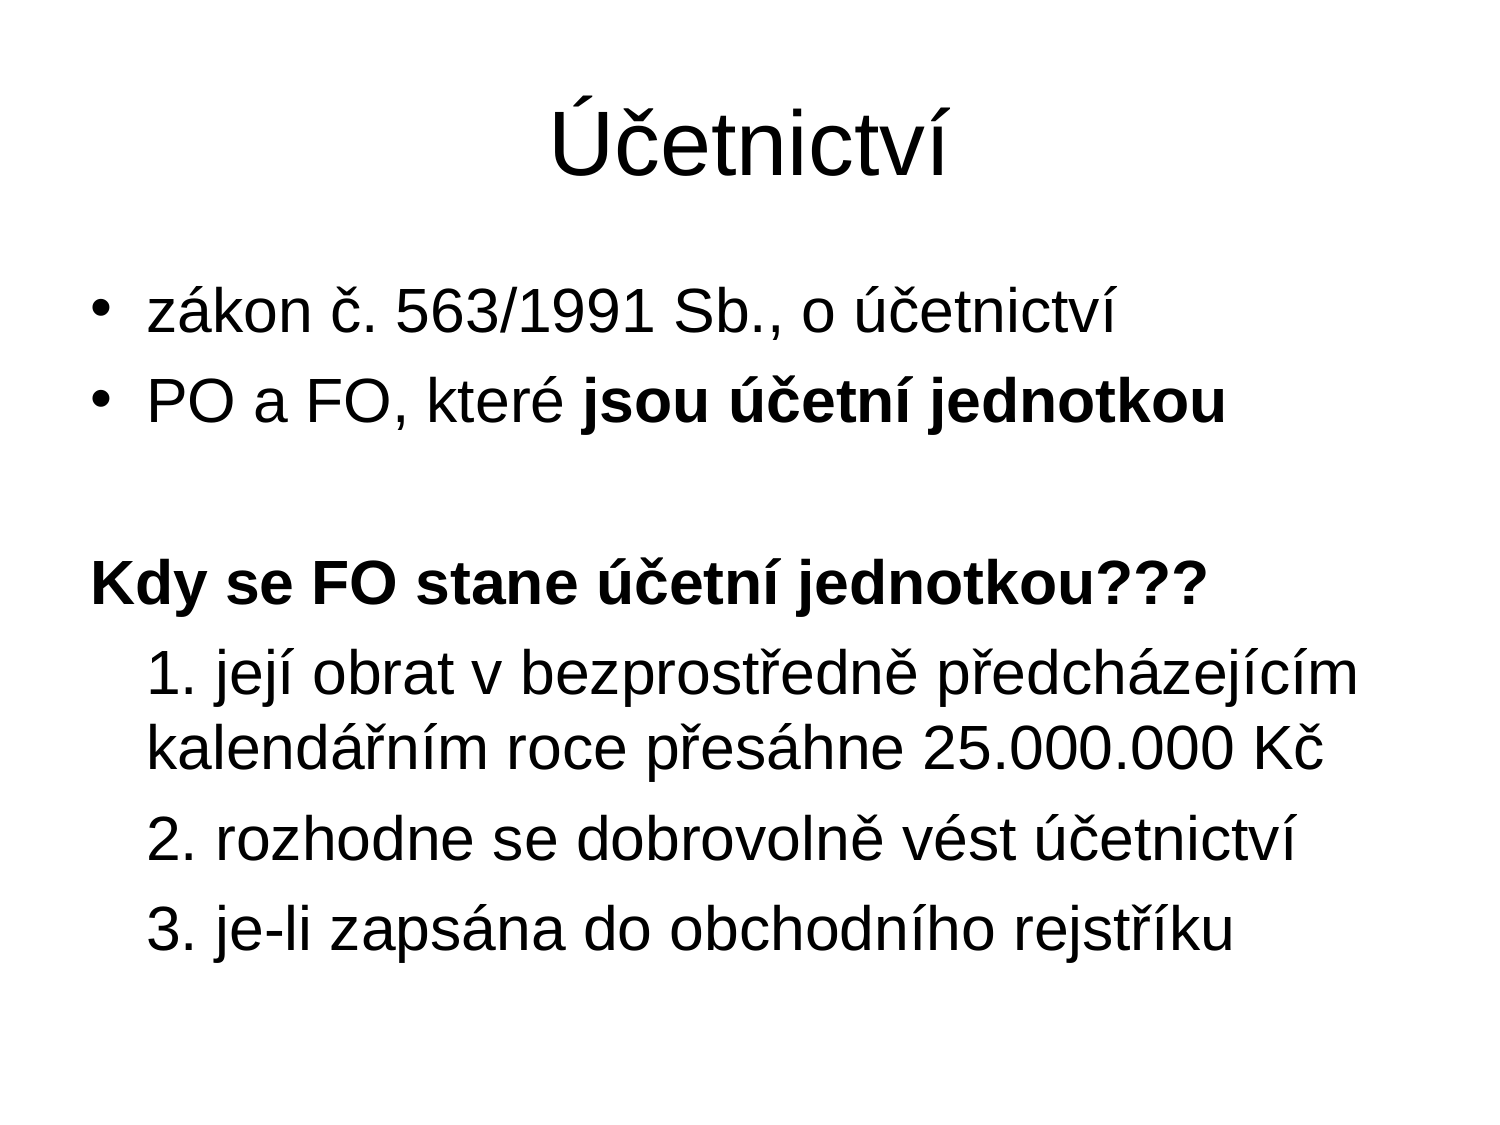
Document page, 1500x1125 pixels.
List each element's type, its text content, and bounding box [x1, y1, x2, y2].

title Účetnictví [75, 45, 1426, 233]
list zákon č. 563/1991 Sb., o účetnictví PO a FO, které jsou účetní jednotkou Kdy se FO stane účetní jednotkou??? 1. její obrat v bezprostředně předcházejícím kalendářním roce přesáhne 25.000.000 Kč 2. rozhodne se dobrovolně vést účetnictví 3. je-li zapsána do obchodního rejstříku [75, 262, 1426, 1125]
